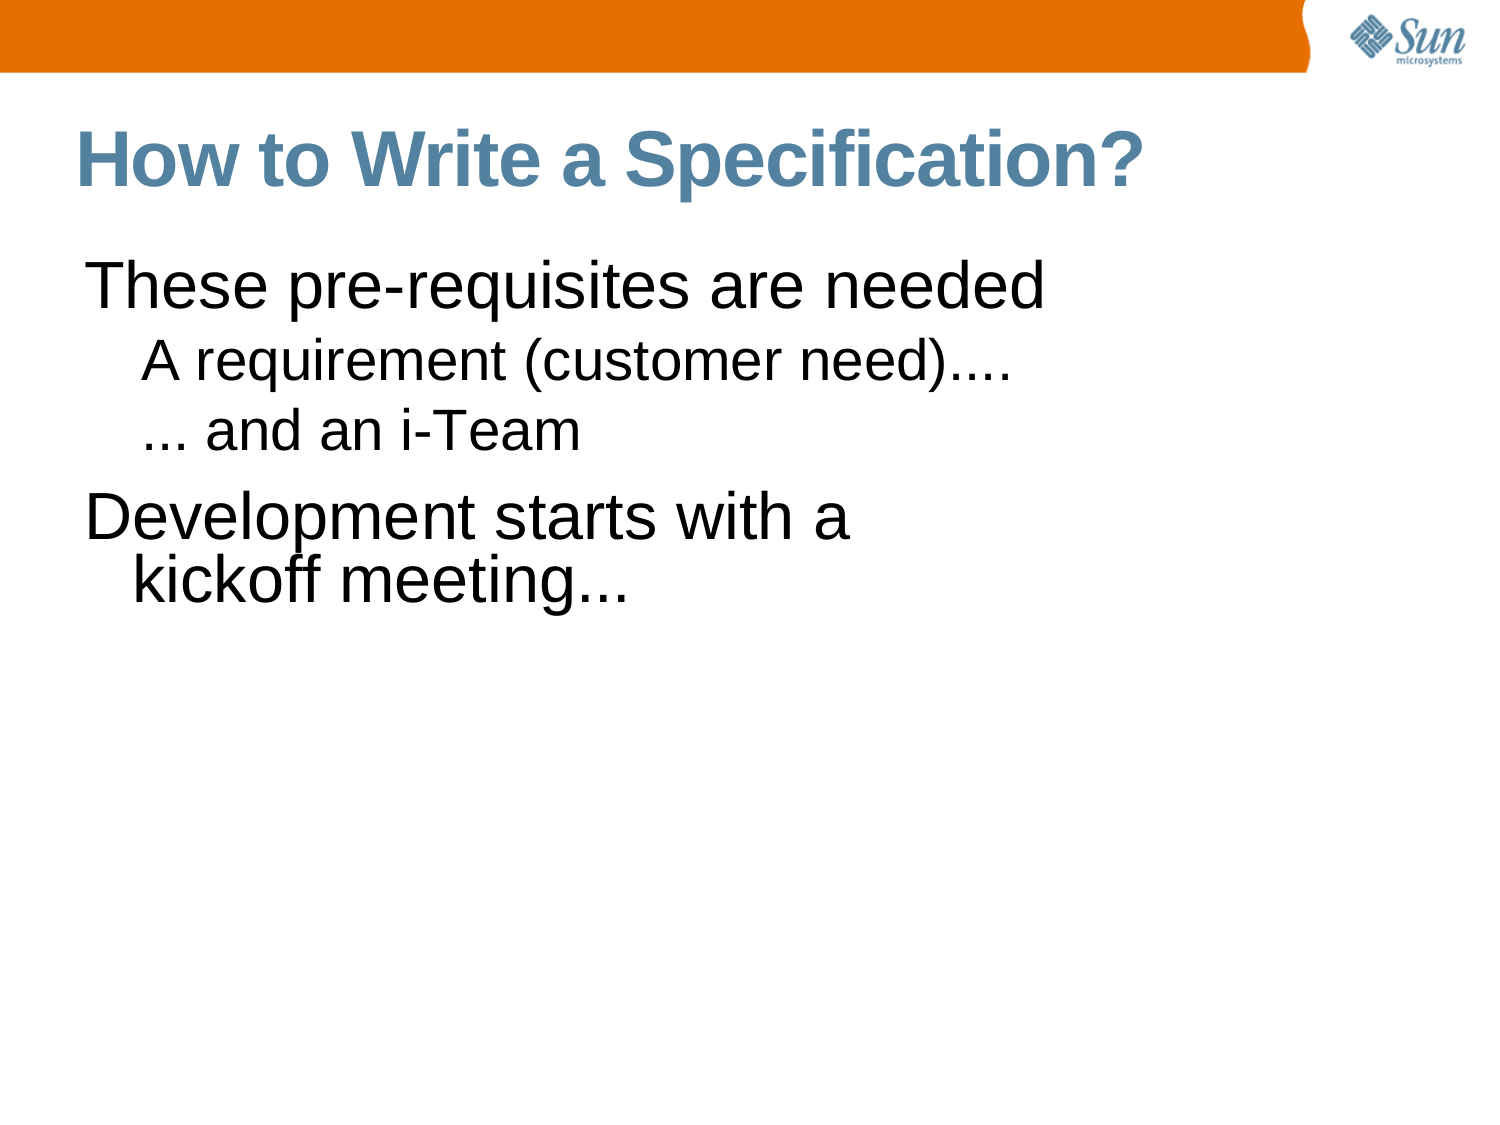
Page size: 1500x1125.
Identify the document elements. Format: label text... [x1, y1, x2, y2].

title How to Write a Specification? [75, 122, 1438, 228]
list These pre-requisites are needed A requirement (customer need).... ... and an i-Team Development starts with a kickoff meeting... [64, 257, 1402, 1017]
picture [0, 0, 1500, 75]
